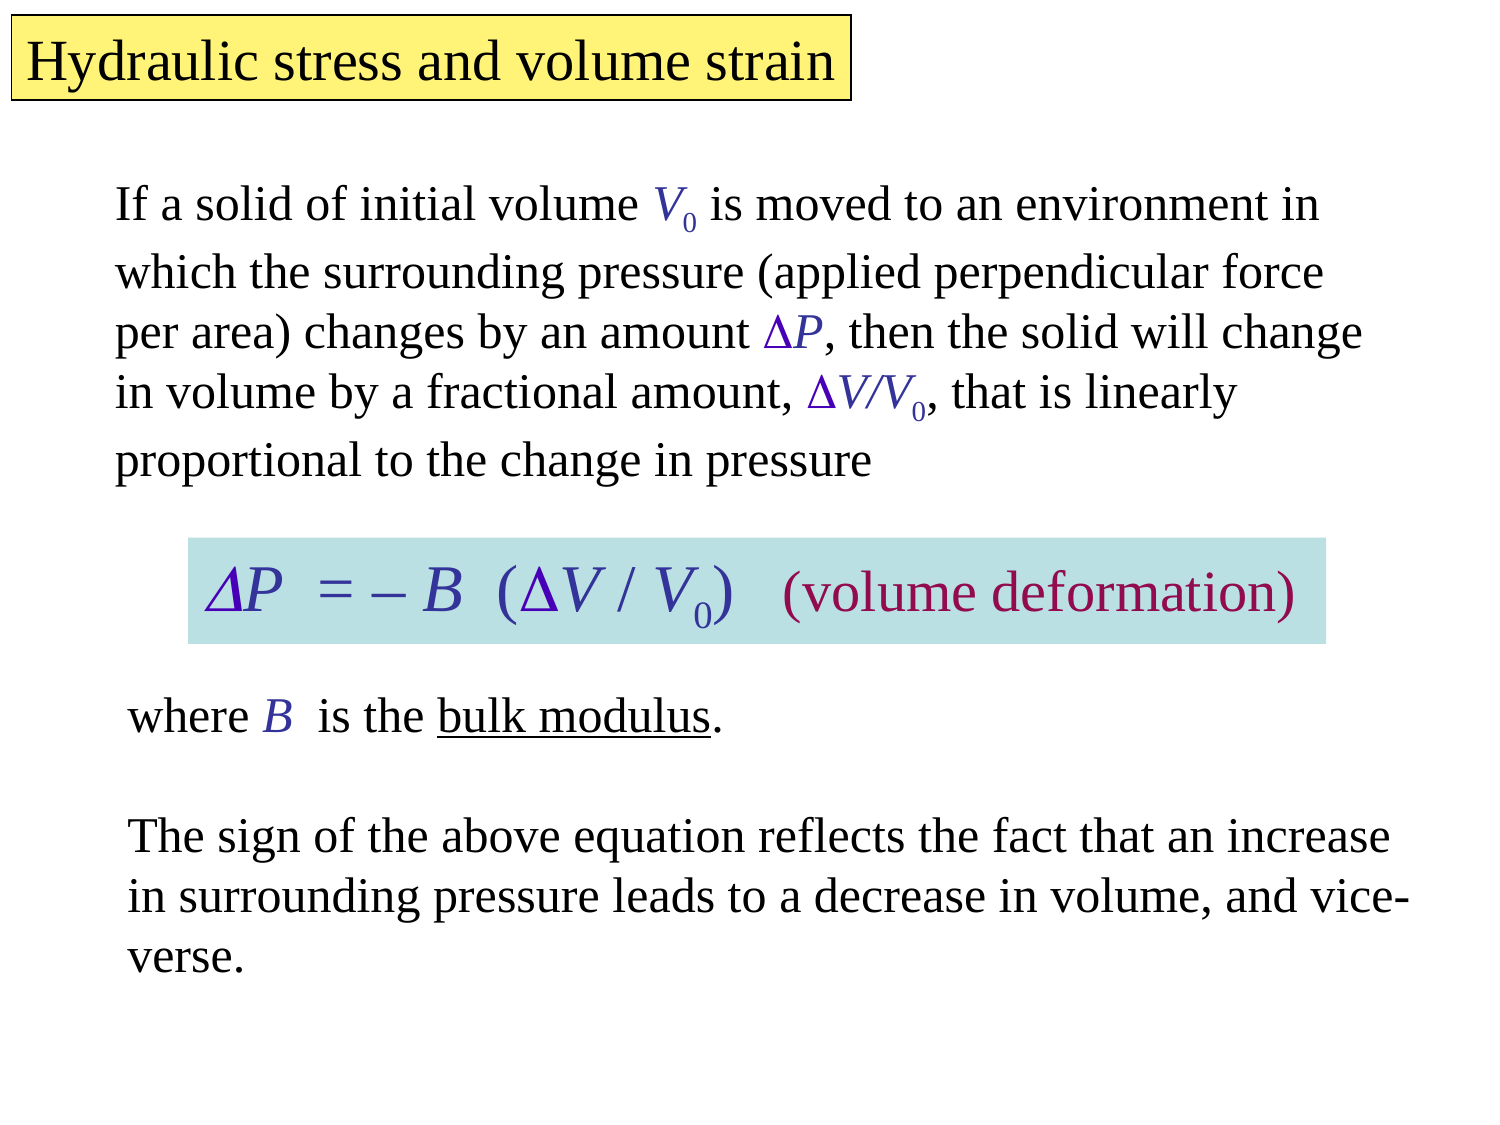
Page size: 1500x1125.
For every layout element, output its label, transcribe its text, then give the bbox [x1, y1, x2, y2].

text_box where B is the bulk modulus. The sign of the above equation reflects the fact that an increase in surrounding pressure leads to a decrease in volume, and vice-verse. [112, 674, 1441, 991]
text_box If a solid of initial volume V0 is moved to an environment in which the surrounding pressure (applied perpendicular force per area) changes by an amount ΔP, then the solid will change in volume by a fractional amount, ΔV/V0, that is linearly proportional to the change in pressure [99, 162, 1401, 495]
text_box Hydraulic stress and volume strain [11, 14, 851, 101]
text_box ΔP = – B (ΔV / V0) (volume deformation) [188, 537, 1327, 644]
